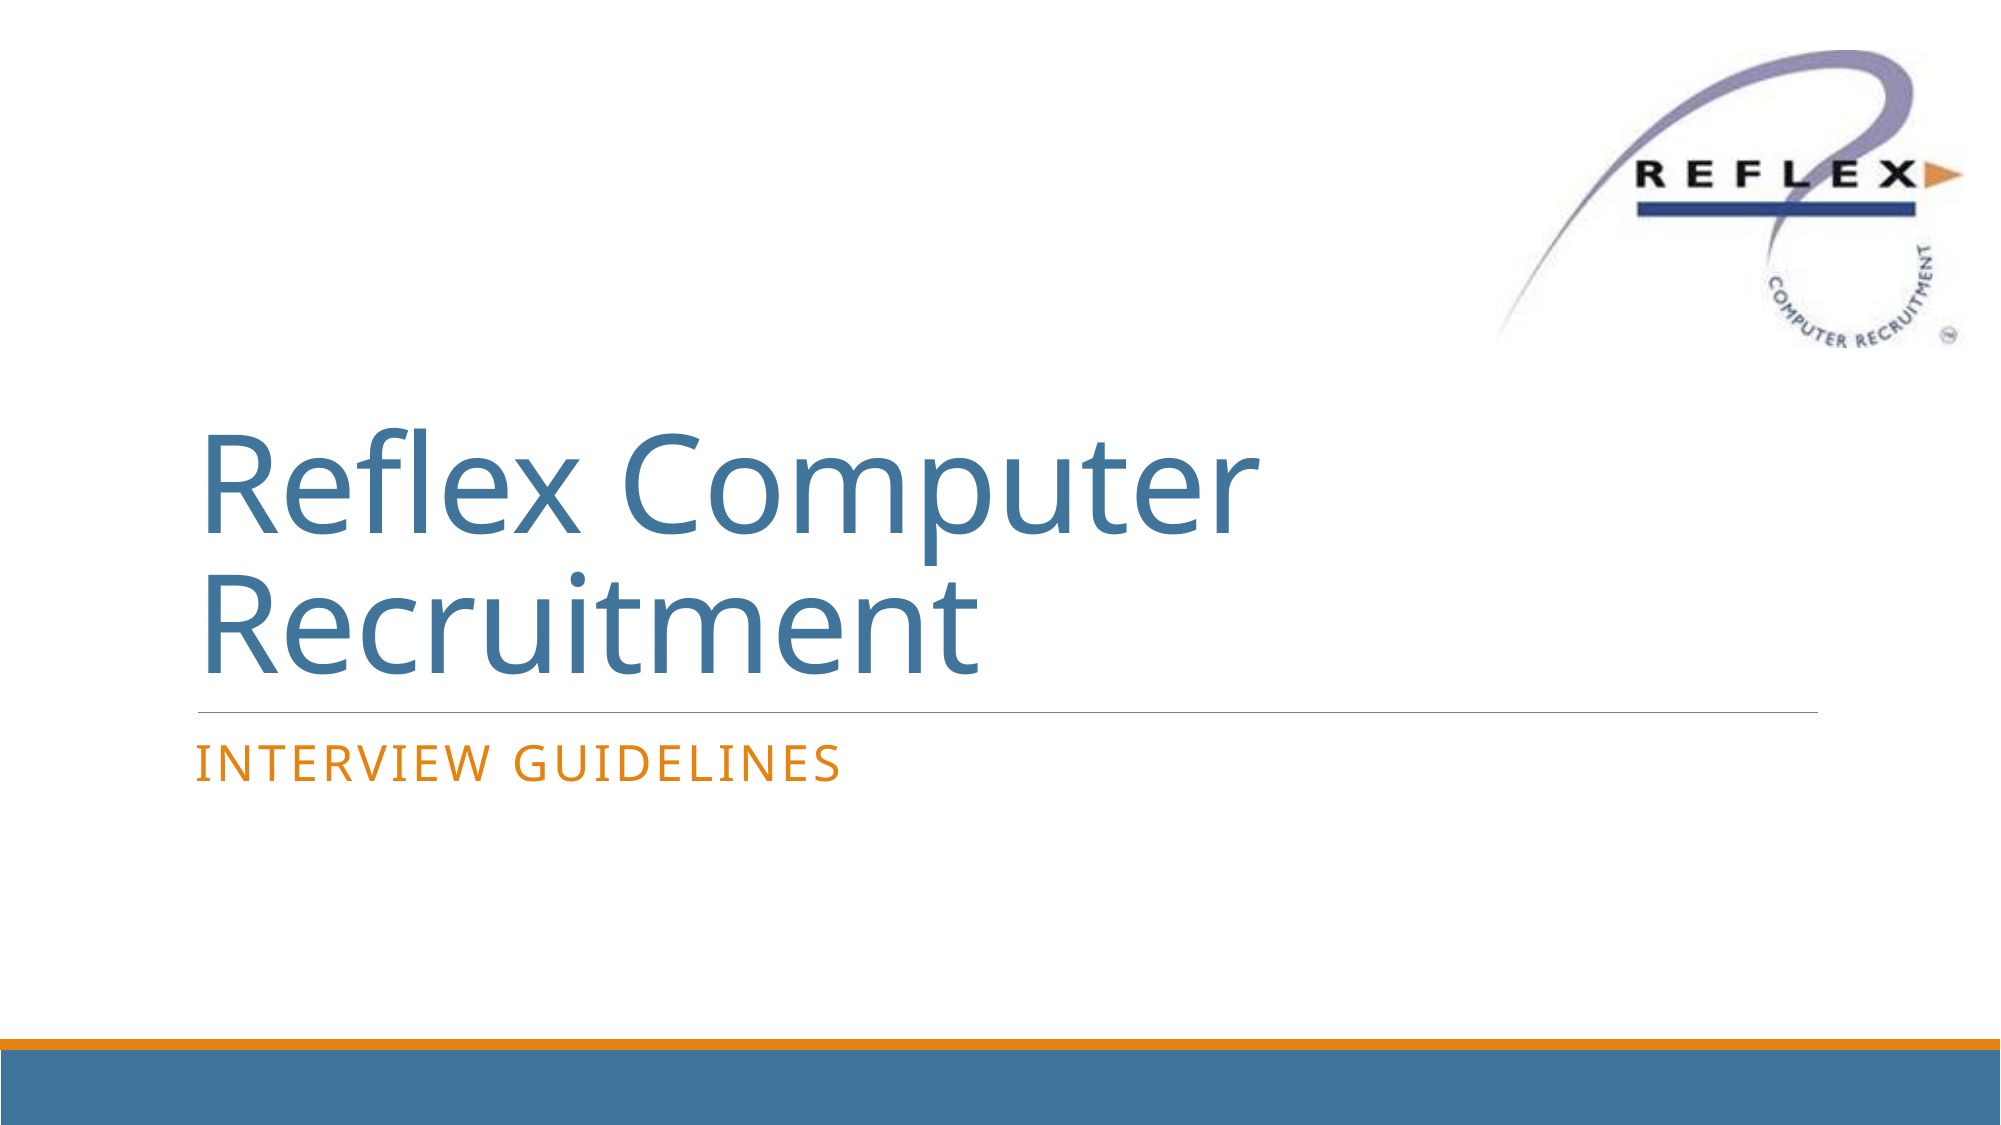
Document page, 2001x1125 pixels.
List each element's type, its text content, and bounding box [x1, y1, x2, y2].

picture [1496, 50, 1964, 348]
title Reflex Computer Recruitment [180, 124, 1831, 710]
subtitle Interview guidelines [180, 730, 1831, 919]
